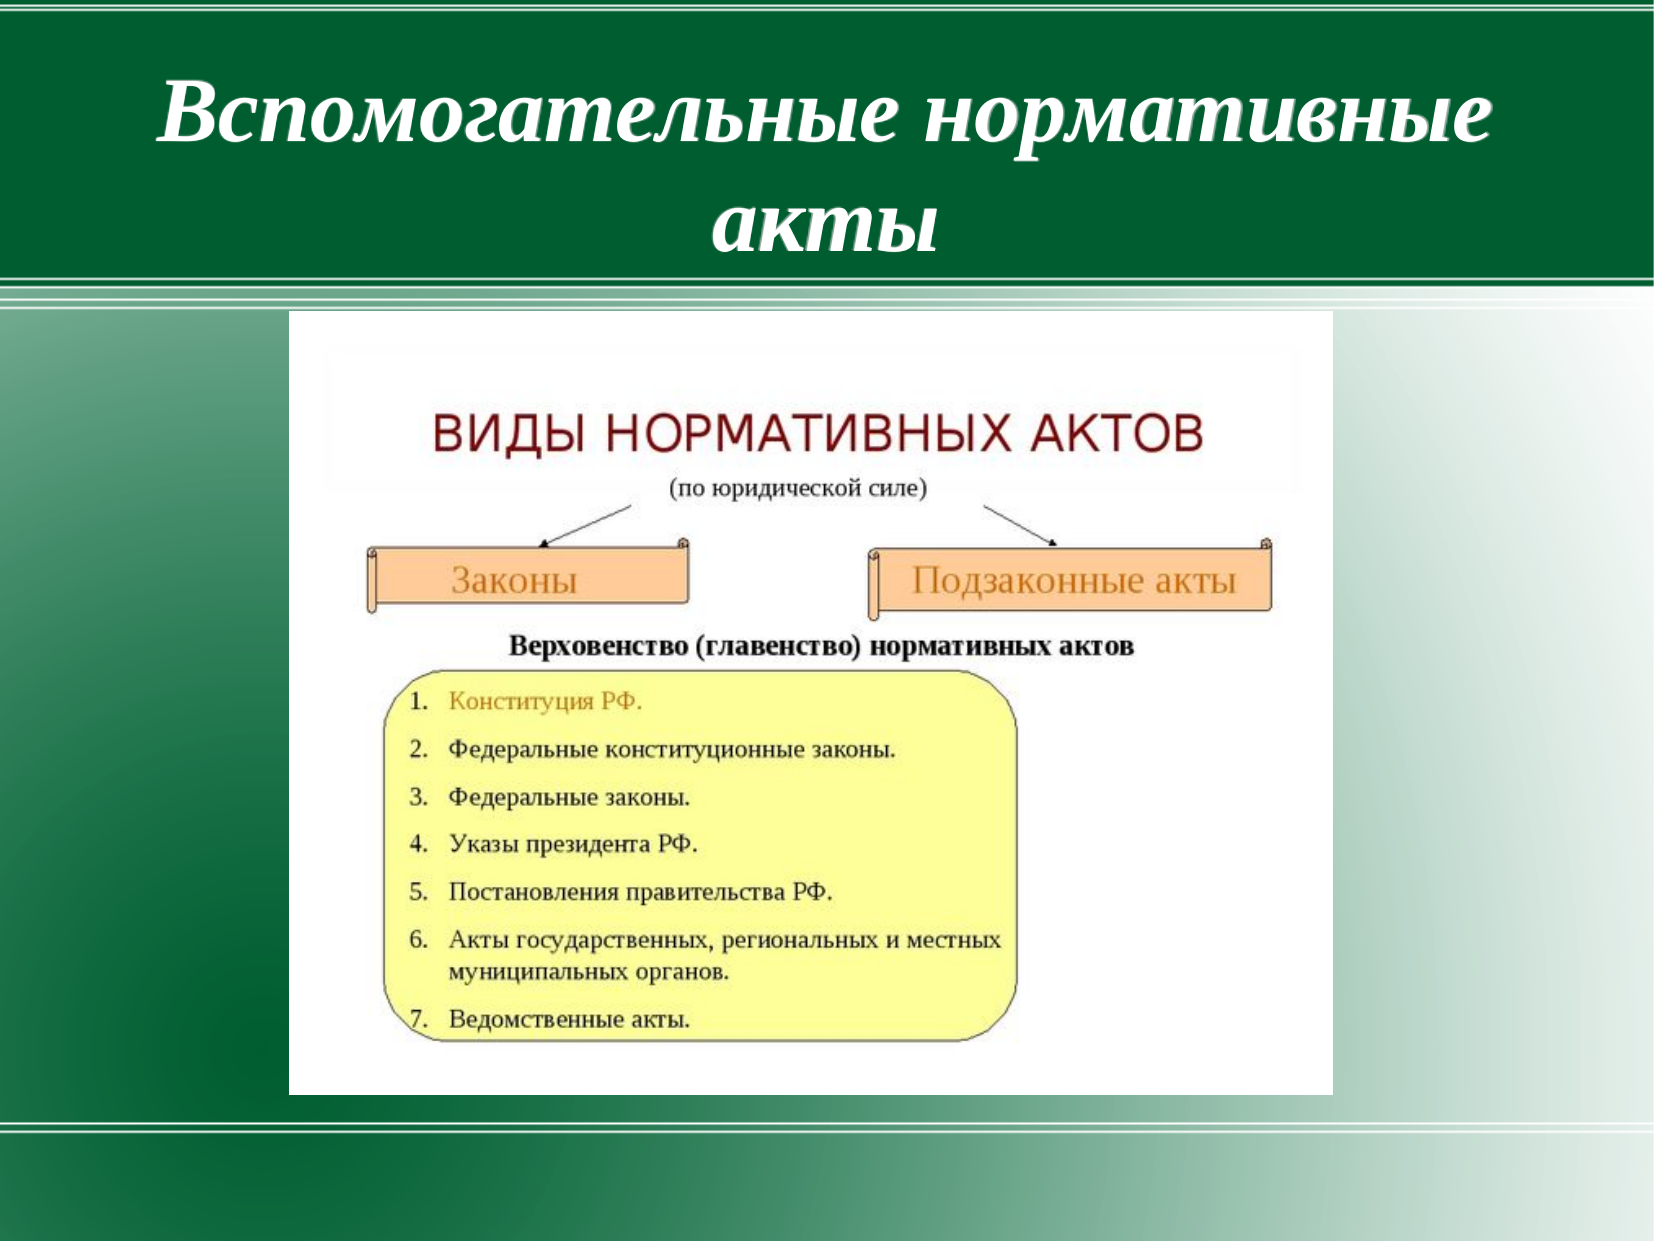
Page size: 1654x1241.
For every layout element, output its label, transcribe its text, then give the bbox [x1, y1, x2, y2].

picture [289, 311, 1333, 1095]
title Вспомогательные нормативные акты [82, 49, 1571, 257]
